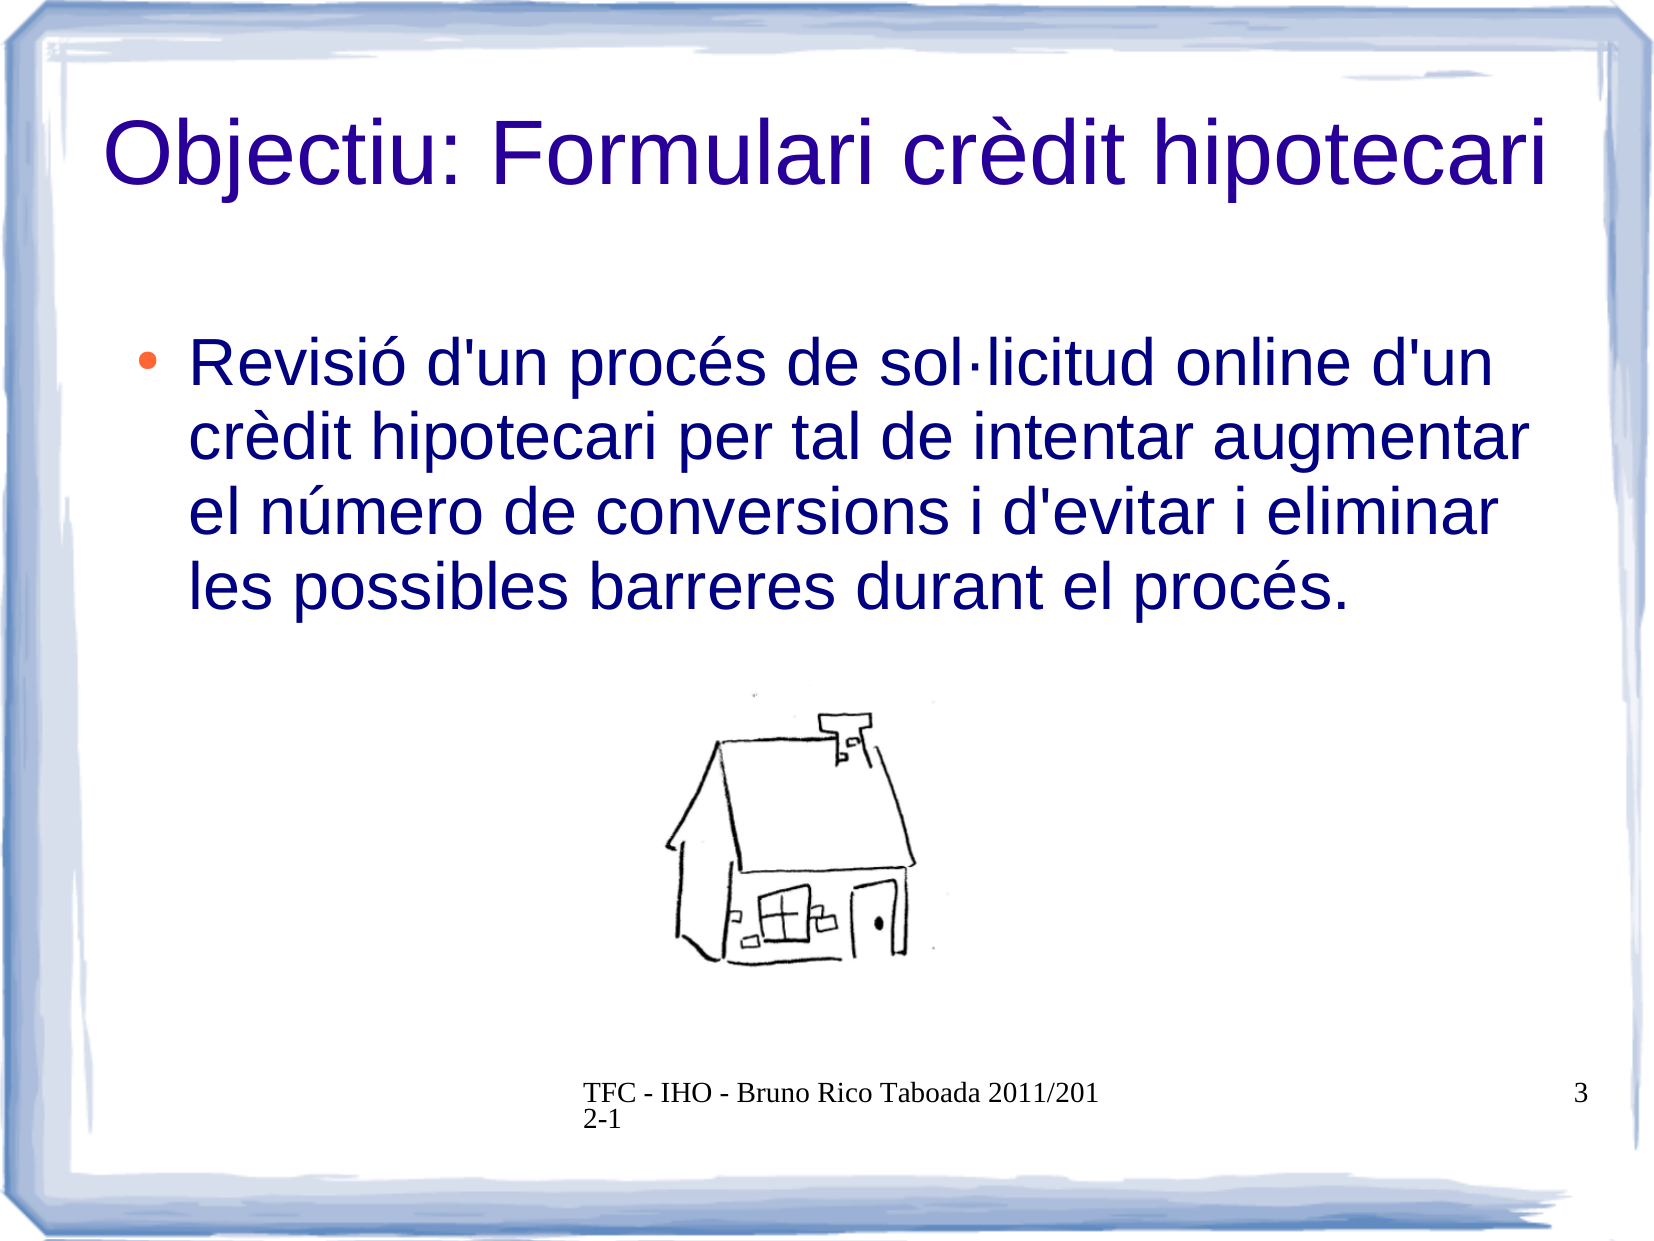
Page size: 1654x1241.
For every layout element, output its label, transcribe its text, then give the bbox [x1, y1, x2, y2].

picture [0, 0, 1654, 1241]
title Objectiu: Formulari crèdit hipotecari [82, 49, 1571, 257]
list Revisió d'un procés de sol·licitud online d'un crèdit hipotecari per tal de intentar augmentar el número de conversions i d'evitar i eliminar les possibles barreres durant el procés. [118, 324, 1571, 1167]
